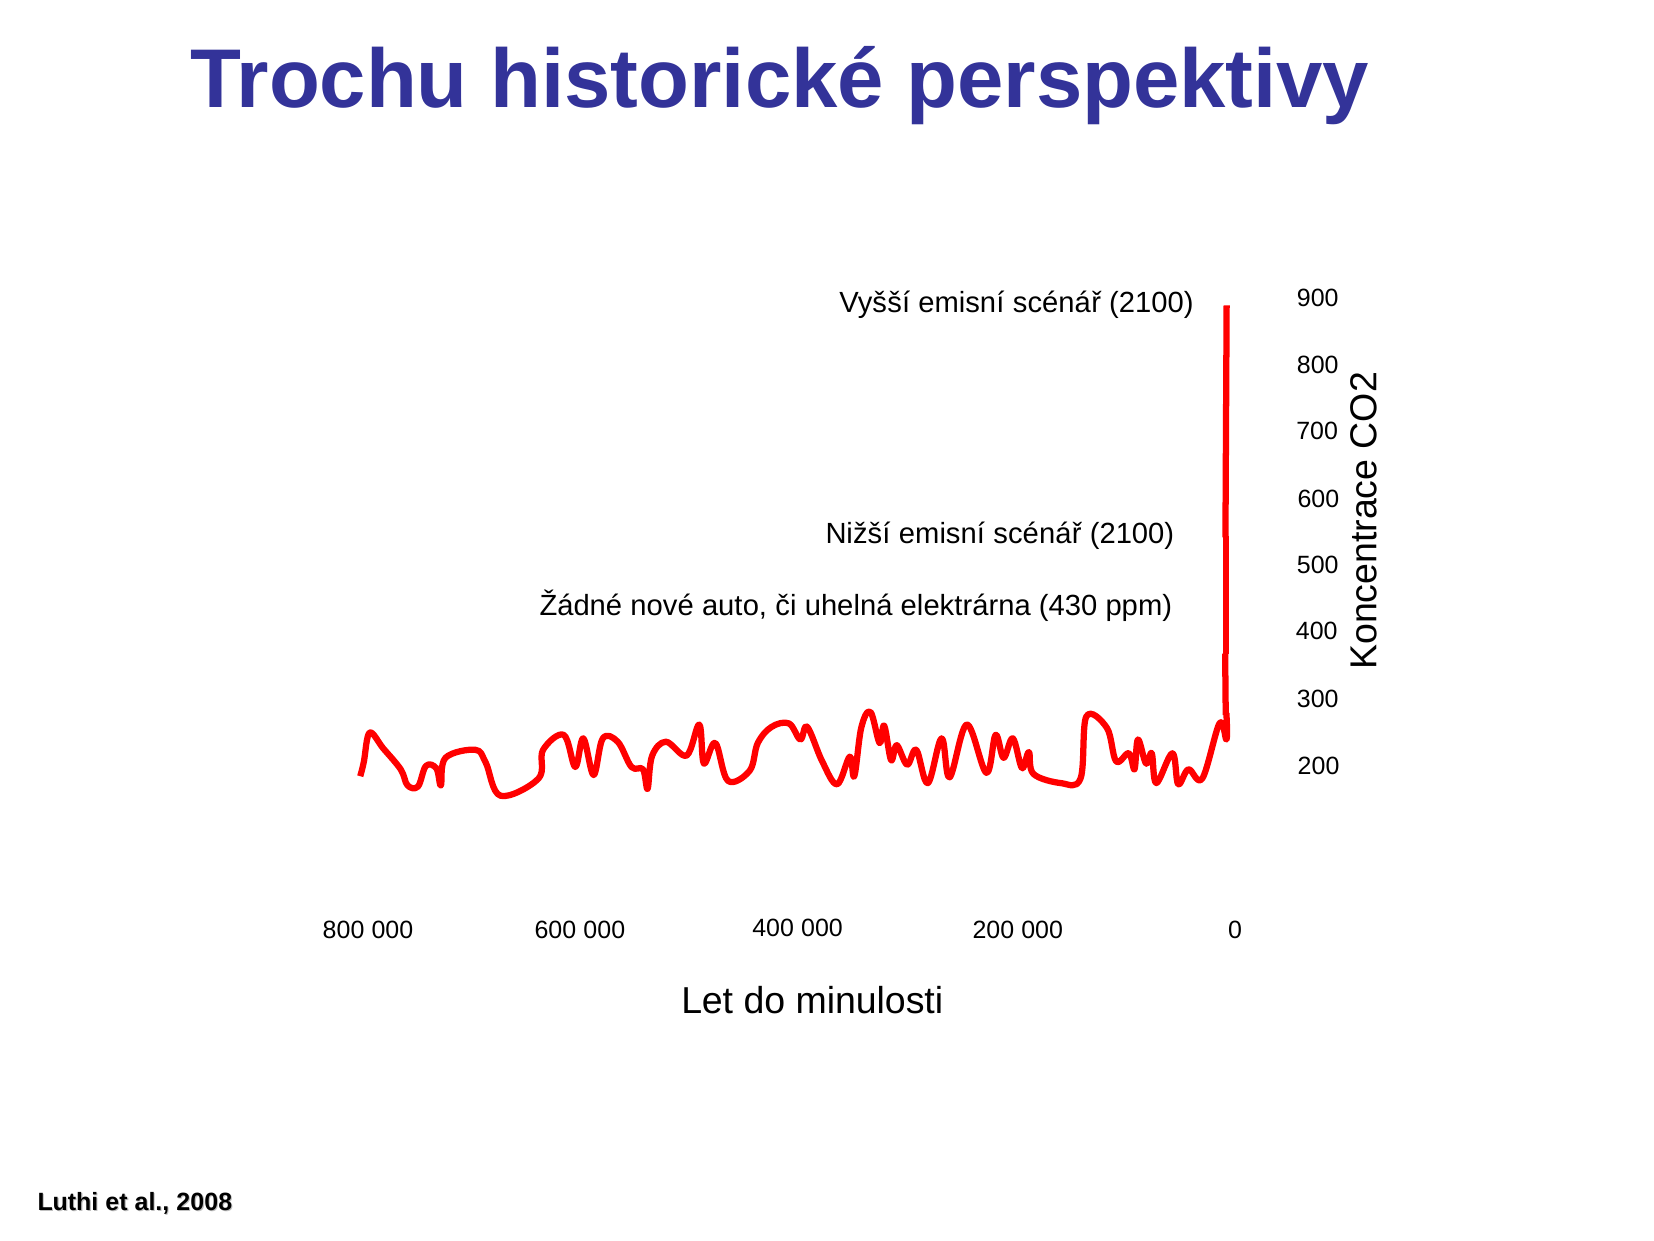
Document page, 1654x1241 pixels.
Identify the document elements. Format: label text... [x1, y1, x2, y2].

text_box 0 [1204, 907, 1258, 952]
text_box 800 000 [299, 908, 429, 952]
text_box 500 [1327, 557, 1334, 571]
text_box 600 [1273, 476, 1334, 521]
text_box 400 000 [728, 906, 859, 950]
text_box 500 [1273, 543, 1334, 587]
text_box Žádné nové auto, či uhelná elektrárna (430 ppm) [514, 580, 1188, 630]
text_box 300 [1273, 676, 1354, 721]
text_box Let do minulosti [653, 971, 959, 1030]
text_box 800 [1273, 342, 1354, 387]
text_box 400 [1326, 623, 1334, 637]
text_box 700 [1272, 409, 1334, 453]
text_box 400 [1272, 609, 1334, 653]
text_box Trochu historické perspektivy [175, 24, 1386, 133]
text_box Luthi et al., 2008 [13, 1179, 255, 1224]
text_box 600 000 [510, 907, 641, 952]
text_box 300 [1327, 691, 1335, 705]
text_box 900 [1273, 275, 1354, 320]
text_box 700 [1327, 423, 1334, 437]
text_box 600 [1328, 491, 1334, 505]
text_box Nižší emisní scénář (2100) [800, 508, 1190, 558]
text_box 200 000 [948, 907, 1079, 952]
text_box Vyšší emisní scénář (2100) [814, 278, 1209, 327]
text_box Koncentrace CO2 [1334, 357, 1393, 698]
text_box 200 [1274, 744, 1355, 789]
text_box 800 [1327, 357, 1334, 371]
